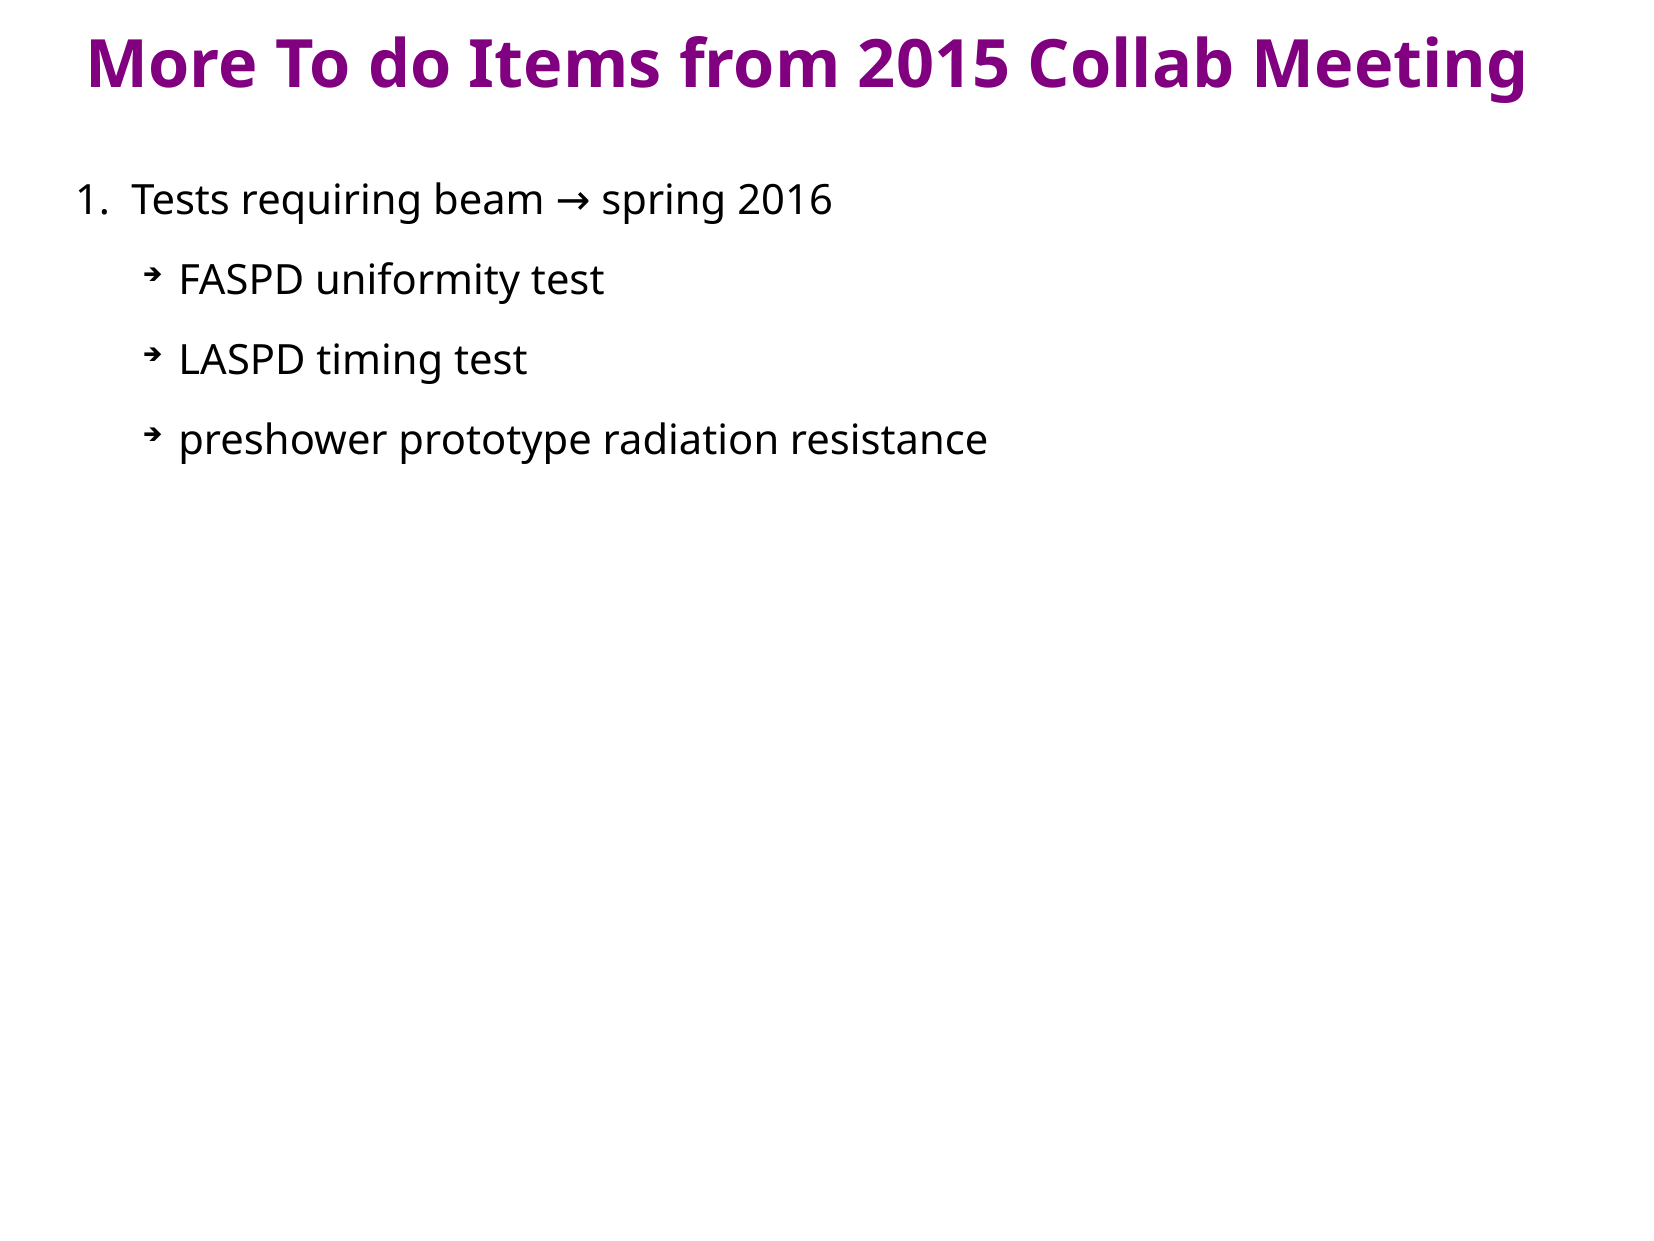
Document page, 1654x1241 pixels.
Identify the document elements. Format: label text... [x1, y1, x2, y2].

title More To do Items from 2015 Collab Meeting [0, 13, 1654, 152]
text_box Tests requiring beam → spring 2016 FASPD uniformity test LASPD timing test preshower prototype radiation resistance [59, 165, 1538, 713]
